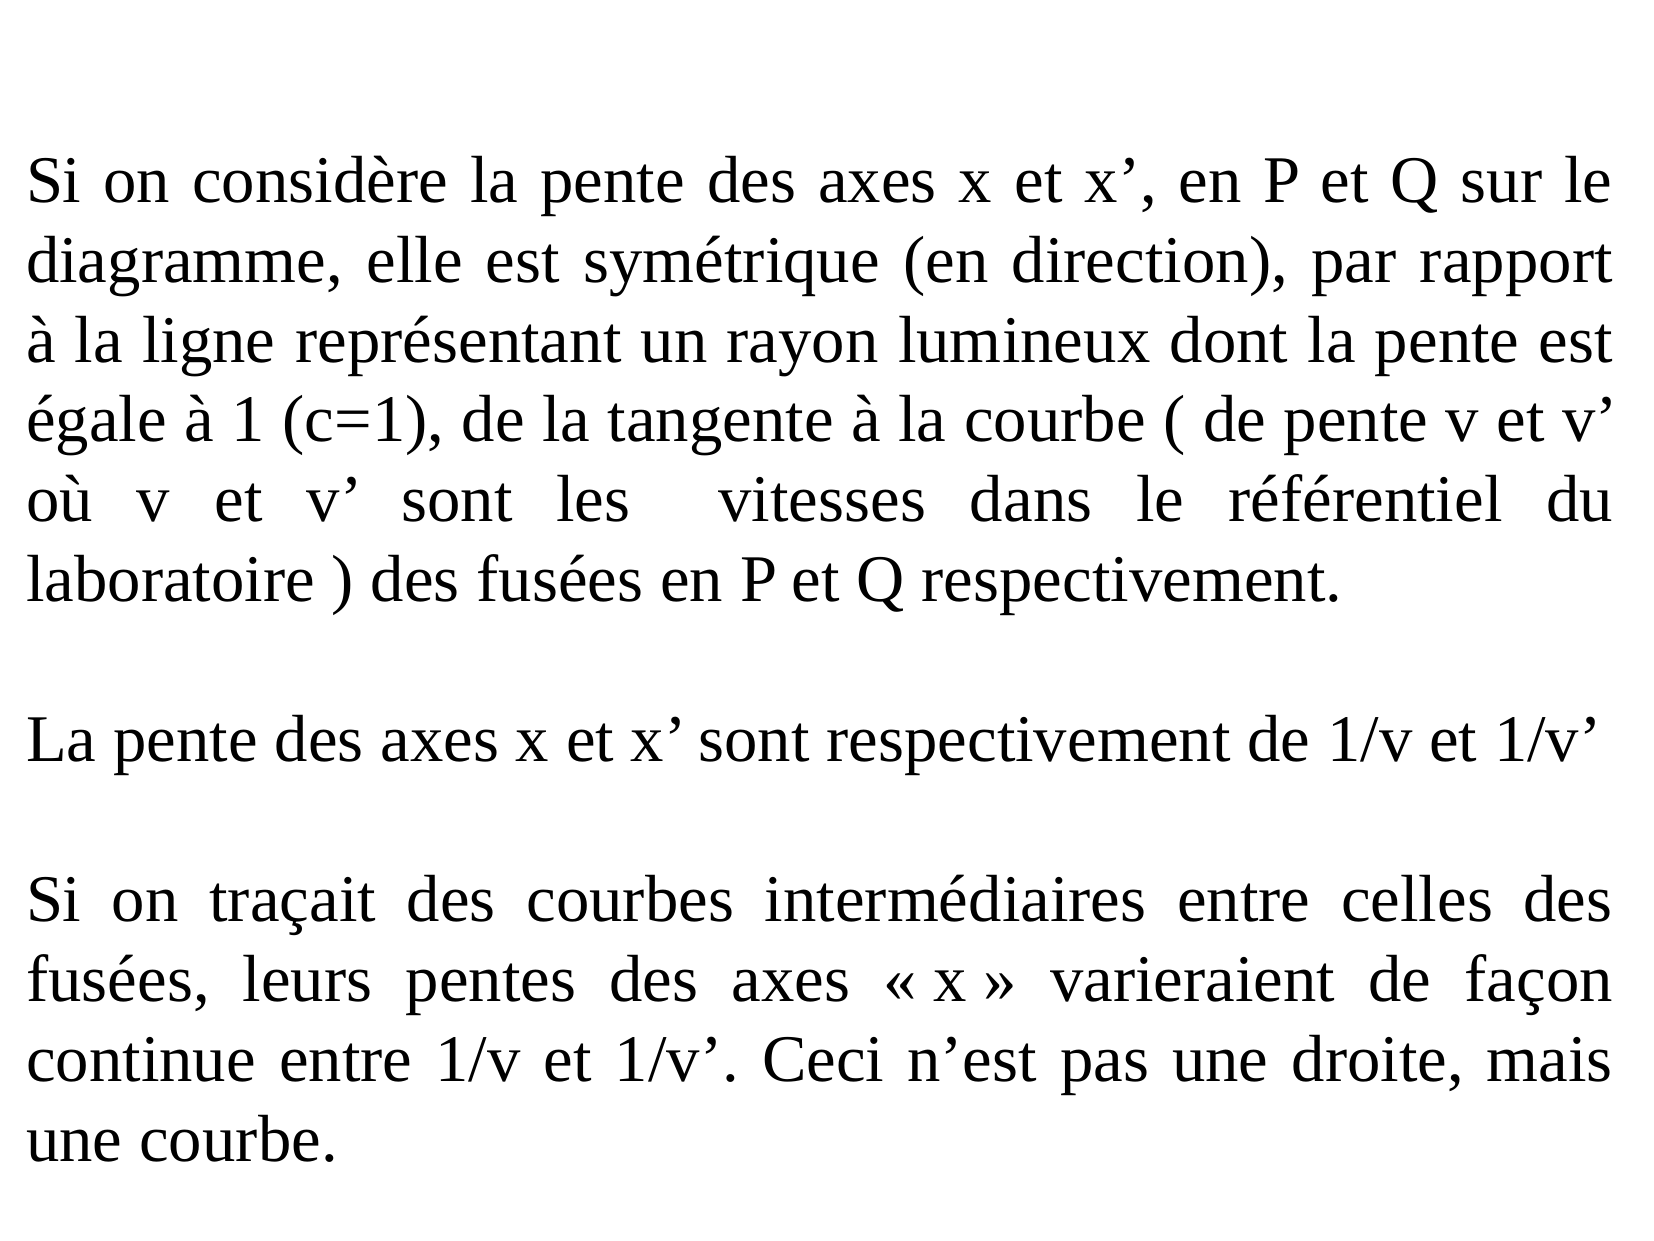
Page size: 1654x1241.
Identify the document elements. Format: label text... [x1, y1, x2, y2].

text_box Si on considère la pente des axes x et x’, en P et Q sur le diagramme, elle est symétrique (en direction), par rapport à la ligne représentant un rayon lumineux dont la pente est égale à 1 (c=1), de la tangente à la courbe ( de pente v et v’ où v et v’ sont les vitesses dans le référentiel du laboratoire ) des fusées en P et Q respectivement. La pente des axes x et x’ sont respectivement de 1/v et 1/v’ Si on traçait des courbes intermédiaires entre celles des fusées, leurs pentes des axes « x » varieraient de façon continue entre 1/v et 1/v’. Ceci n’est pas une droite, mais une courbe. [11, 127, 1632, 1194]
